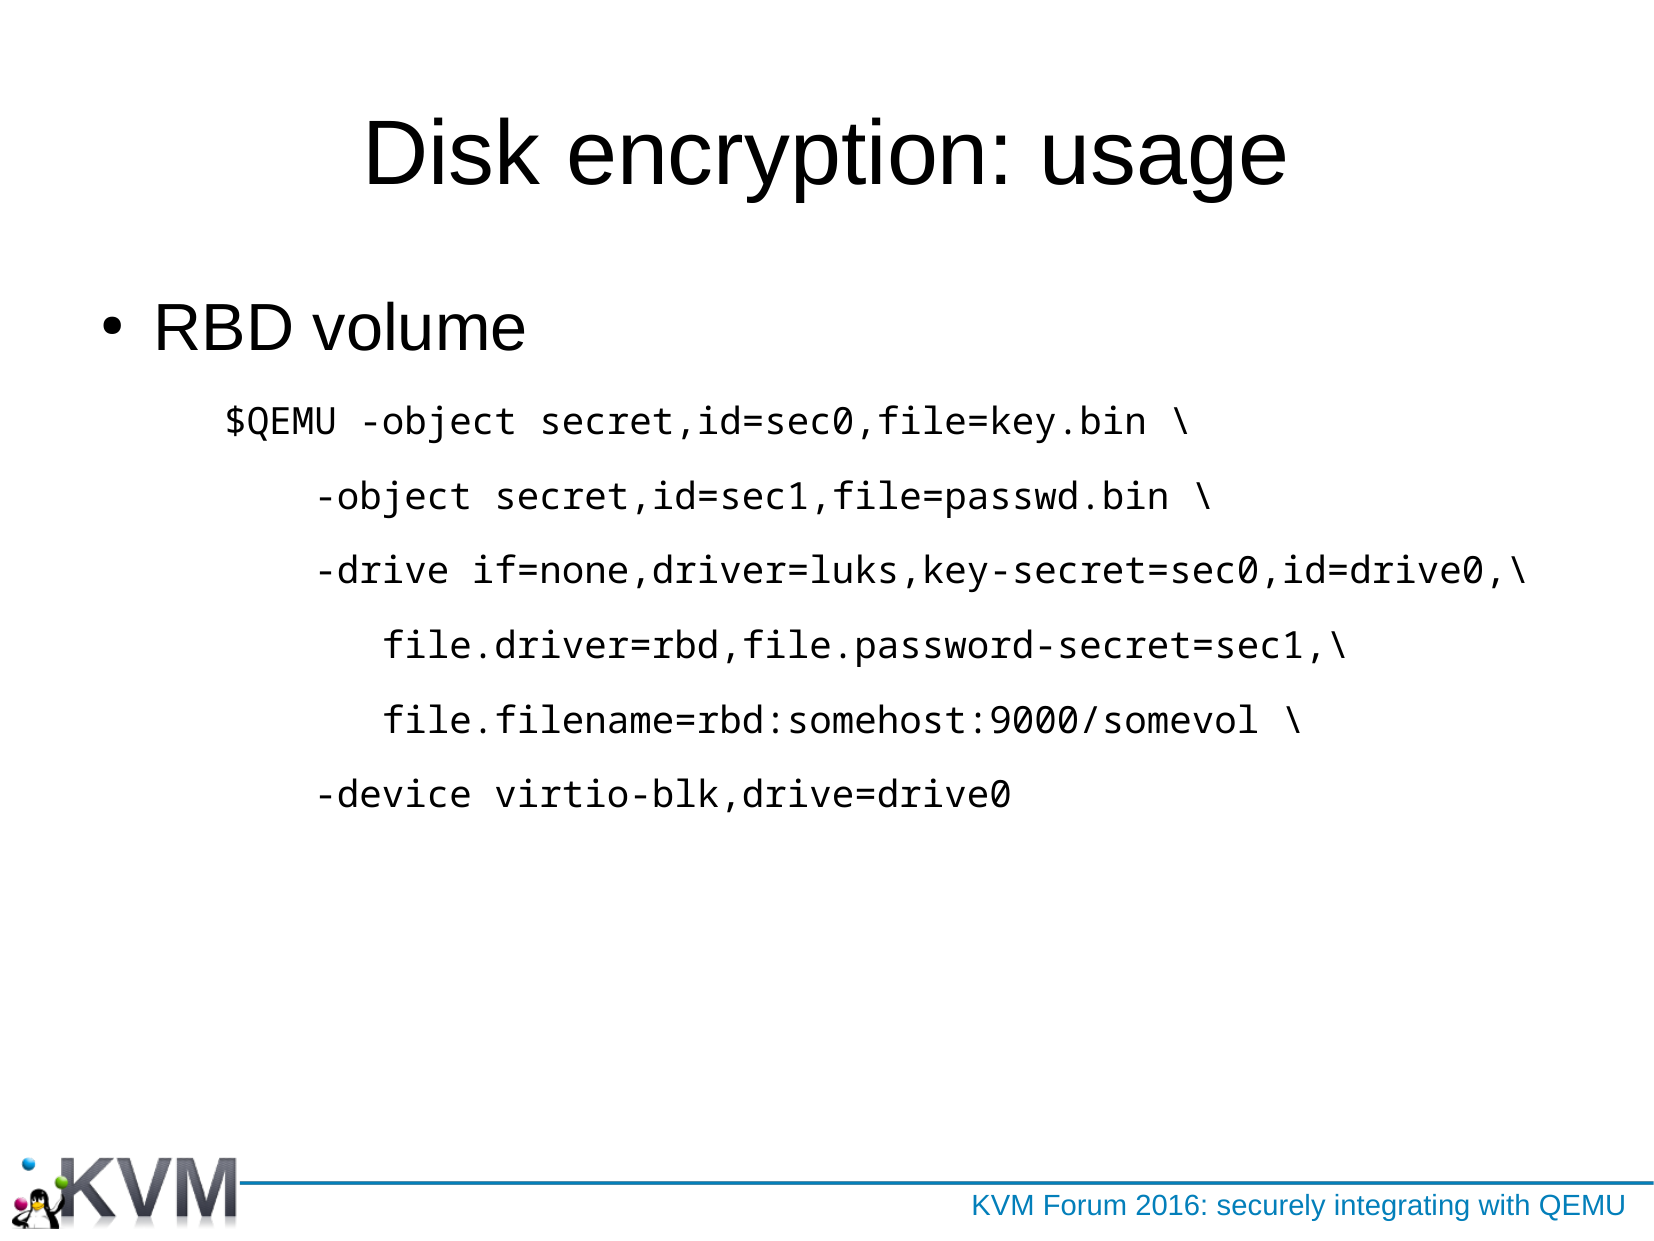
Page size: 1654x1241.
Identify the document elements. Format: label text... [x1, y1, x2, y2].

list RBD volume $QEMU -object secret,id=sec0,file=key.bin \ -object secret,id=sec1,file=passwd.bin \ -drive if=none,driver=luks,key-secret=sec0,id=drive0,\ file.driver=rbd,file.password-secret=sec1,\ file.filename=rbd:somehost:9000/somevol \ -device virtio-blk,drive=drive0 [82, 290, 1571, 1010]
title Disk encryption: usage [82, 49, 1571, 257]
picture [11, 1157, 1654, 1229]
